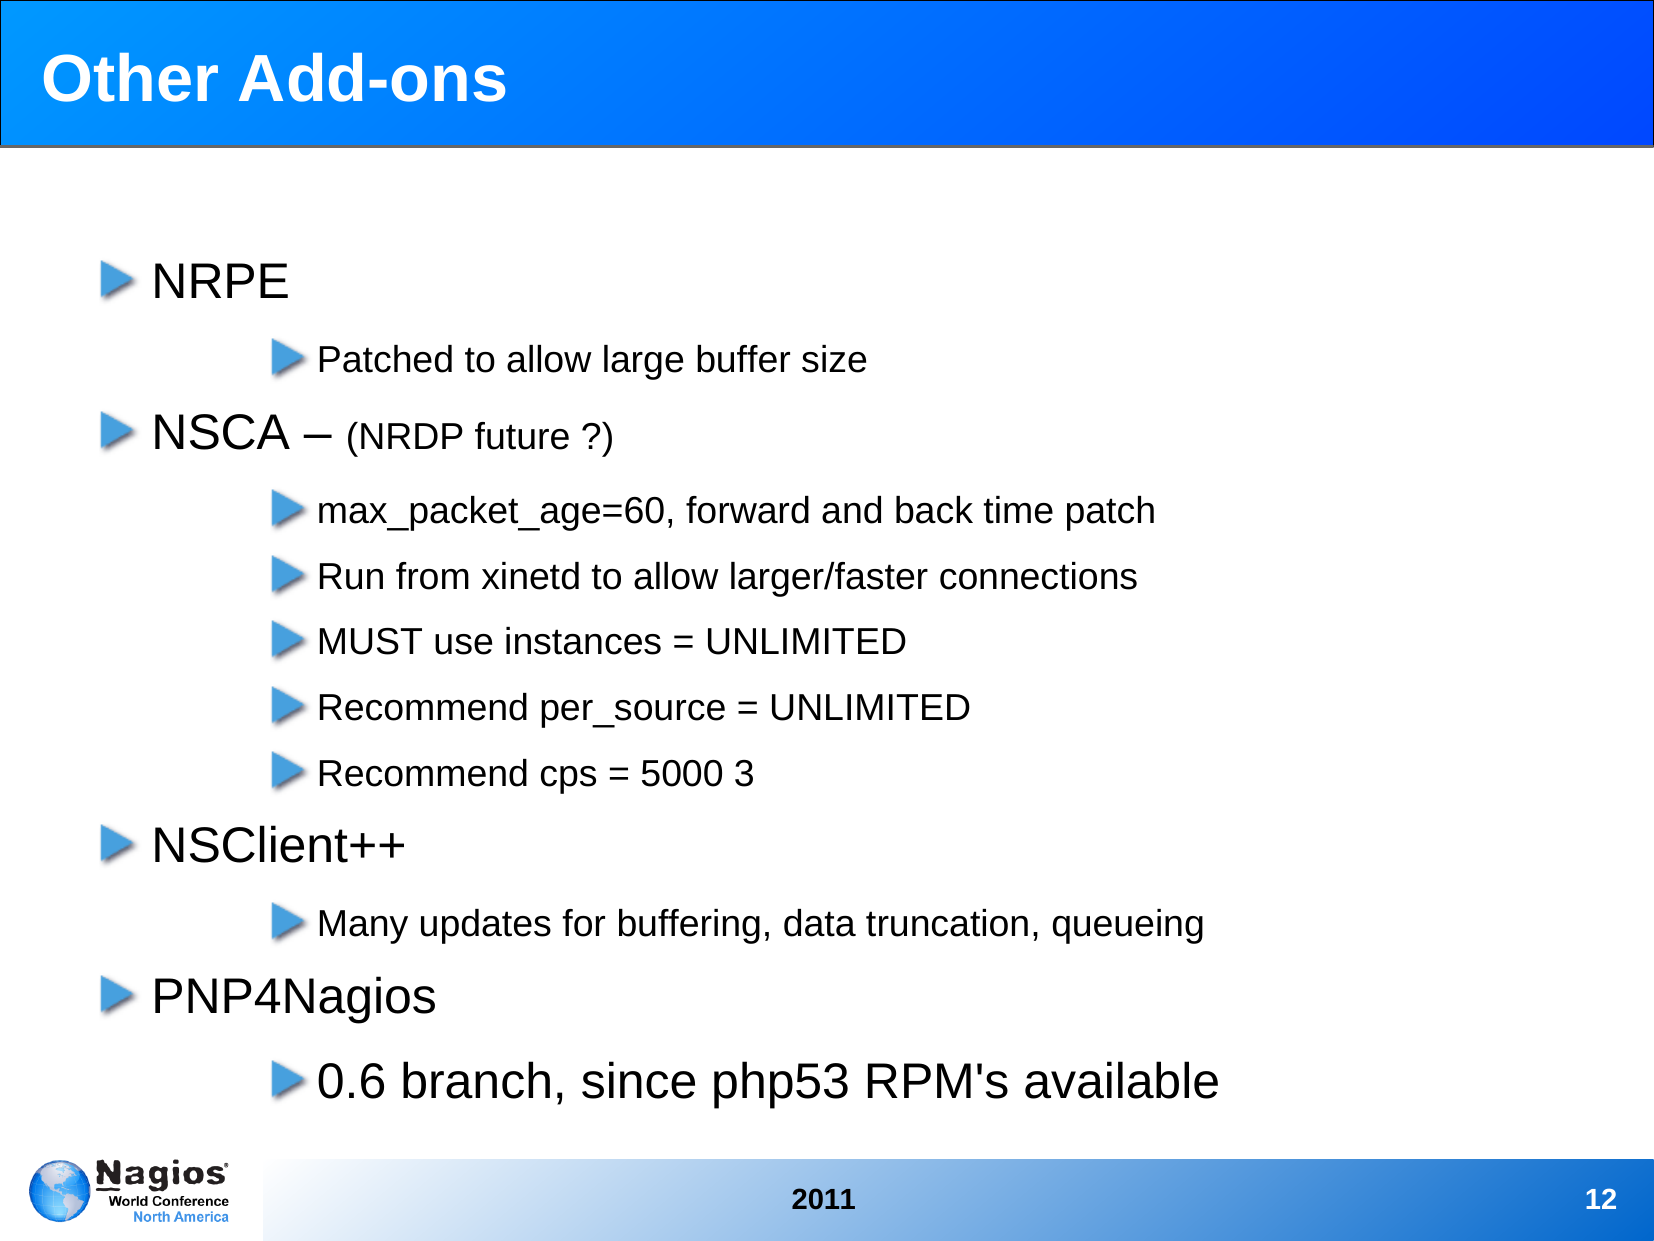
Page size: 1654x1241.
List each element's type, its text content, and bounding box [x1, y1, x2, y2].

picture [29, 1159, 229, 1235]
title Other Add-ons [41, 29, 1248, 127]
list NRPE Patched to allow large buffer size NSCA – (NRDP future ?) max_packet_age=60, forward and back time patch Run from xinetd to allow larger/faster connections MUST use instances = UNLIMITED Recommend per_source = UNLIMITED Recommend cps = 5000 3 NSClient++ Many updates for buffering, data truncation, queueing PNP4Nagios 0.6 branch, since php53 RPM's available [80, 253, 1618, 1189]
